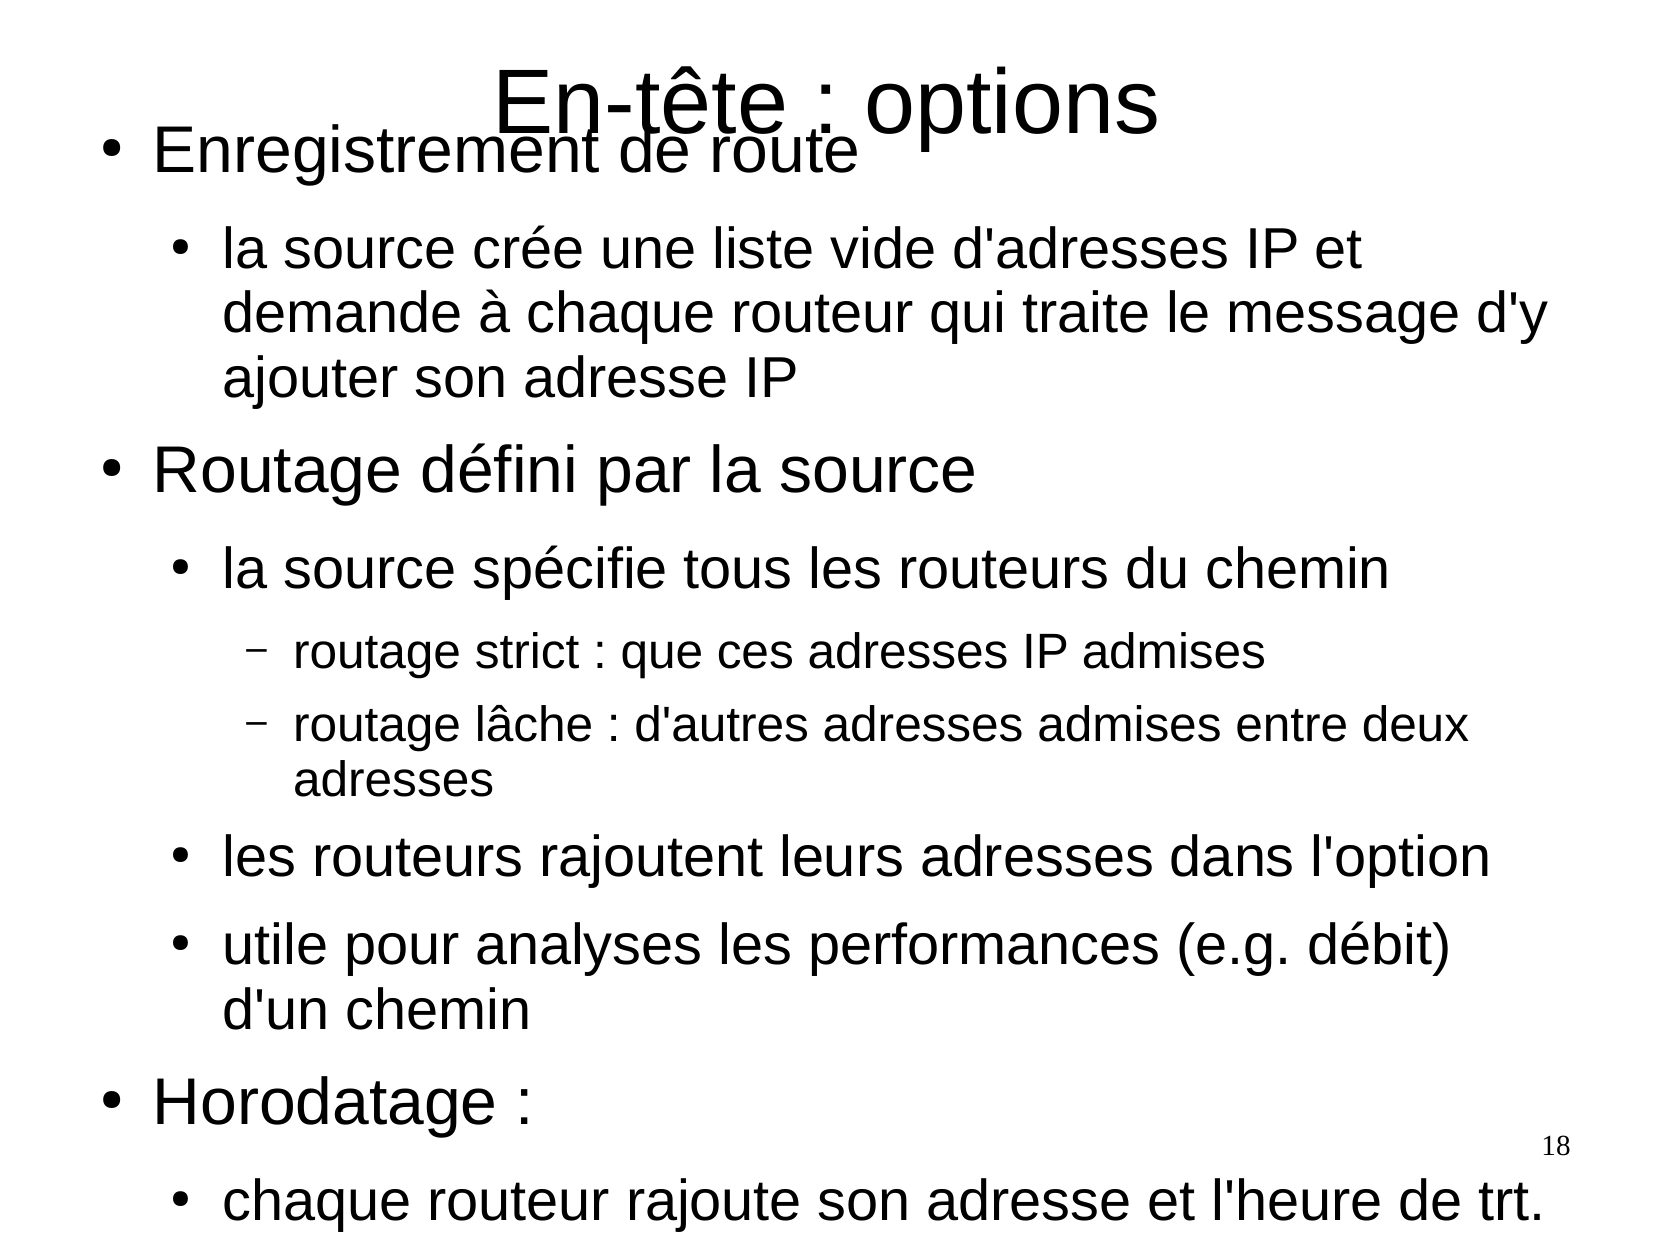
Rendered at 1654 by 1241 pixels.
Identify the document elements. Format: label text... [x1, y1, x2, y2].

list Enregistrement de route la source crée une liste vide d'adresses IP et demande à chaque routeur qui traite le message d'y ajouter son adresse IP Routage défini par la source la source spécifie tous les routeurs du chemin routage strict : que ces adresses IP admises routage lâche : d'autres adresses admises entre deux adresses les routeurs rajoutent leurs adresses dans l'option utile pour analyses les performances (e.g. débit) d'un chemin Horodatage : chaque routeur rajoute son adresse et l'heure de trt. [82, 113, 1571, 1241]
title En-tête : options [82, 50, 1571, 113]
